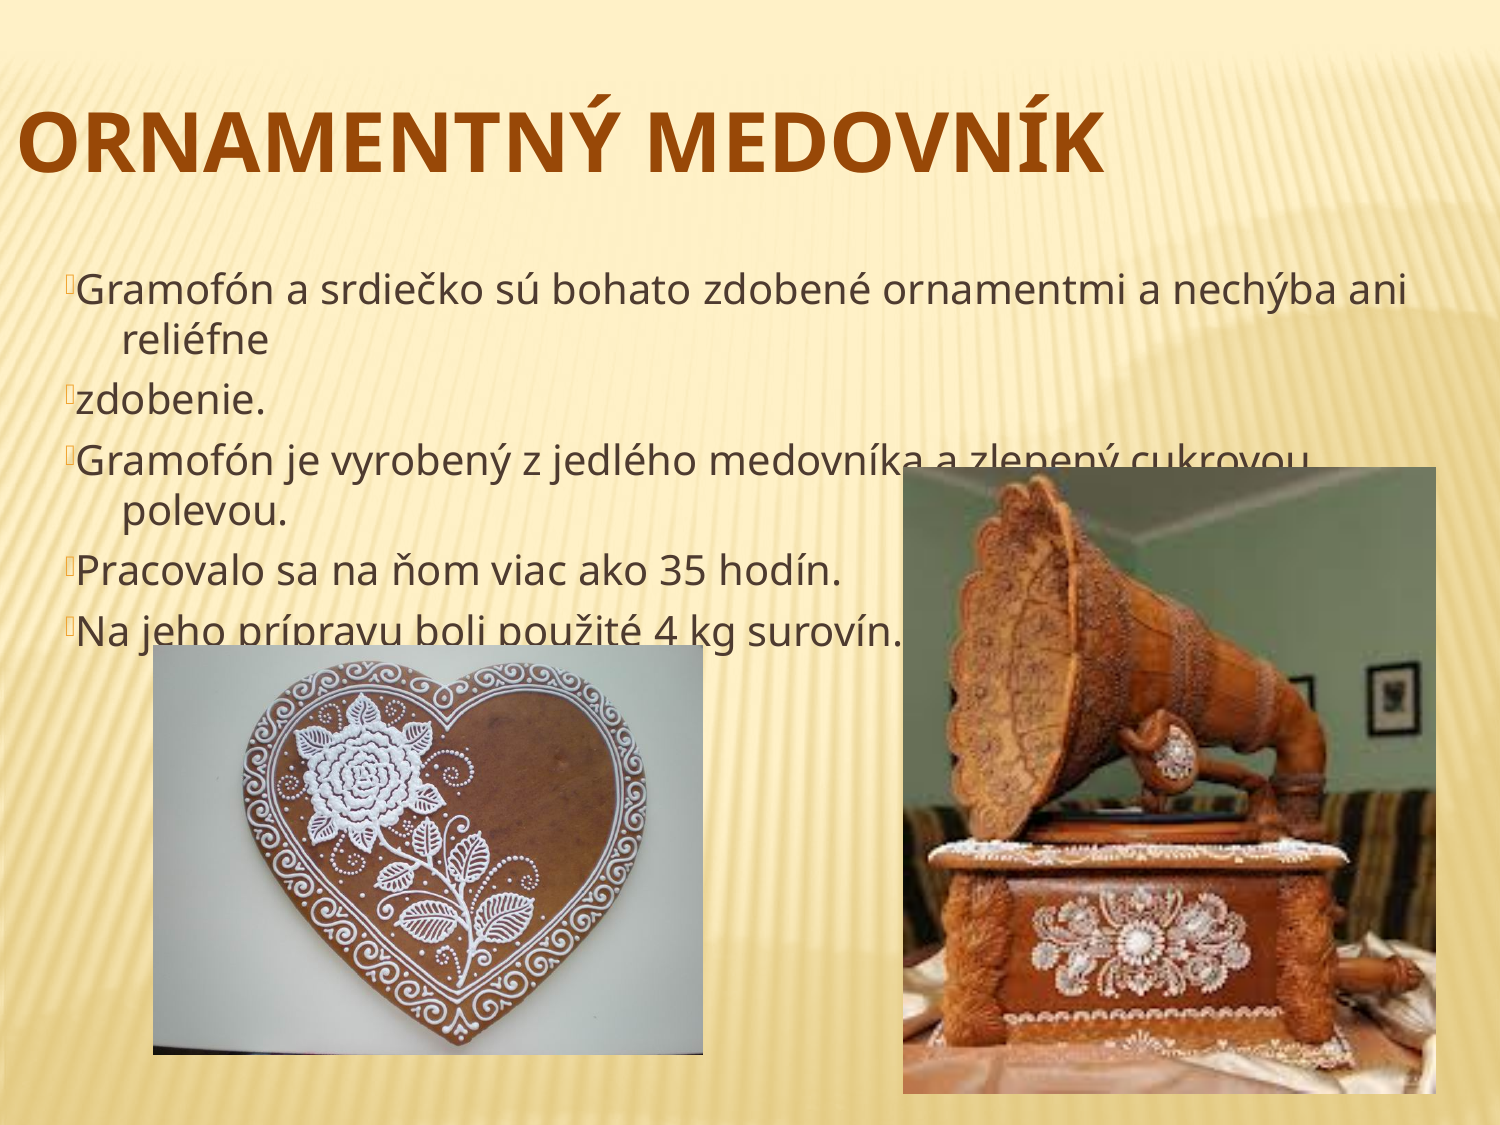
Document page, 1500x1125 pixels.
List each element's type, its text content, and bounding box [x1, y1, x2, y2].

title Ornamentný medovník [0, 70, 1426, 208]
picture [903, 468, 1436, 1095]
picture [153, 645, 703, 1055]
list Gramofón a srdiečko sú bohato zdobené ornamentmi a nechýba ani reliéfne zdobenie. Gramofón je vyrobený z jedlého medovníka a zlepený cukrovou polevou. Pracovalo sa na ňom viac ako 35 hodín. Na jeho prípravu boli použité 4 kg surovín. [50, 254, 1476, 998]
